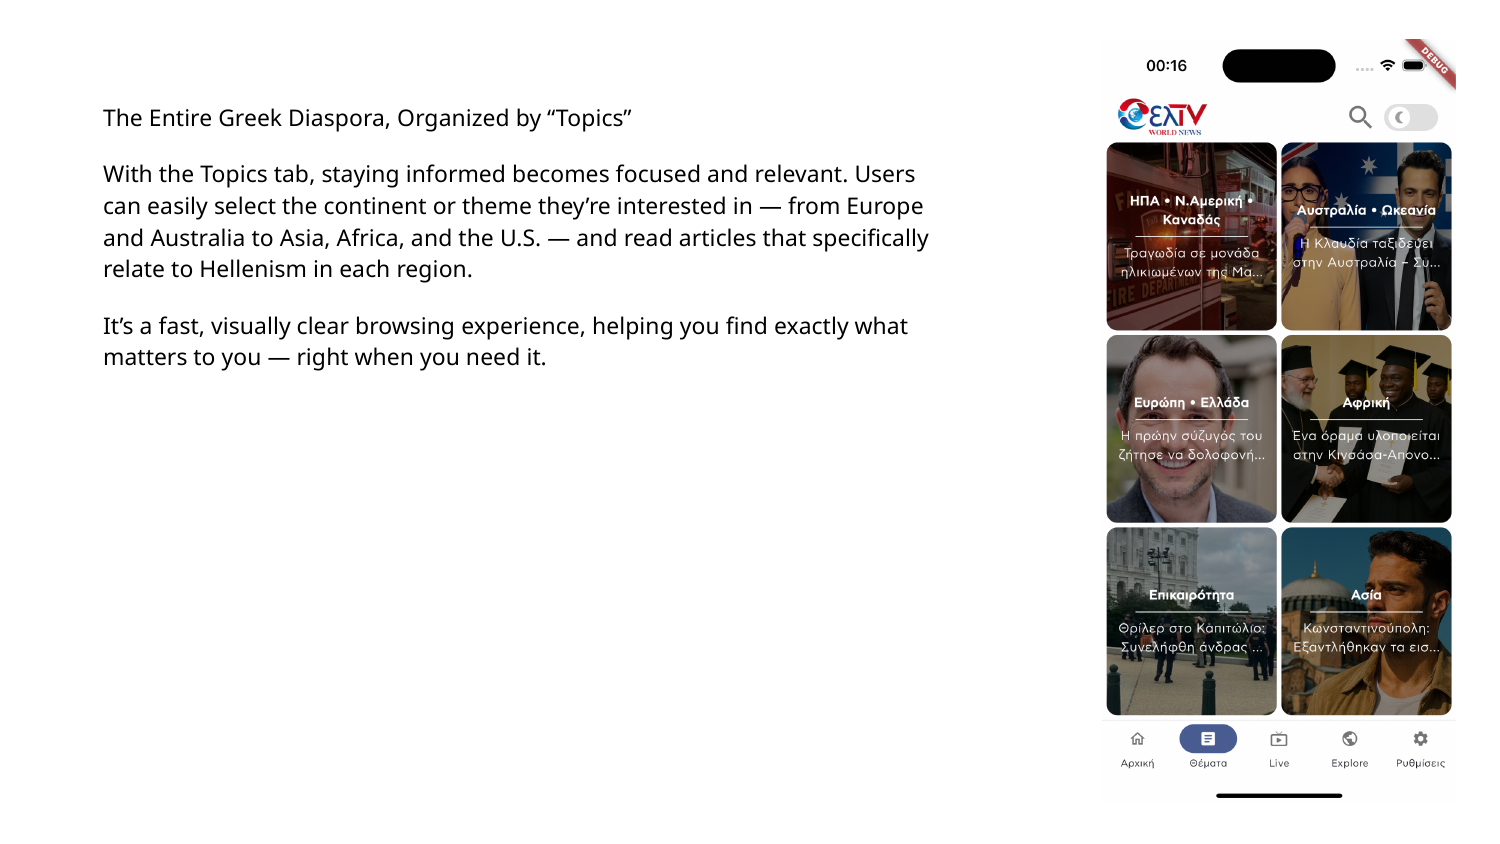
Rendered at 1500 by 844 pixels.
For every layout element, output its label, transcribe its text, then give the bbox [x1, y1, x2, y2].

text_box The Entire Greek Diaspora, Organized by “Topics” With the Topics tab, staying informed becomes focused and relevant. Users can easily select the continent or theme they’re interested in — from Europe and Australia to Asia, Africa, and the U.S. — and read articles that specifically relate to Hellenism in each region. It’s a fast, visually clear browsing experience, helping you find exactly what matters to you — right when you need it. [88, 84, 962, 386]
picture [1102, 39, 1456, 805]
